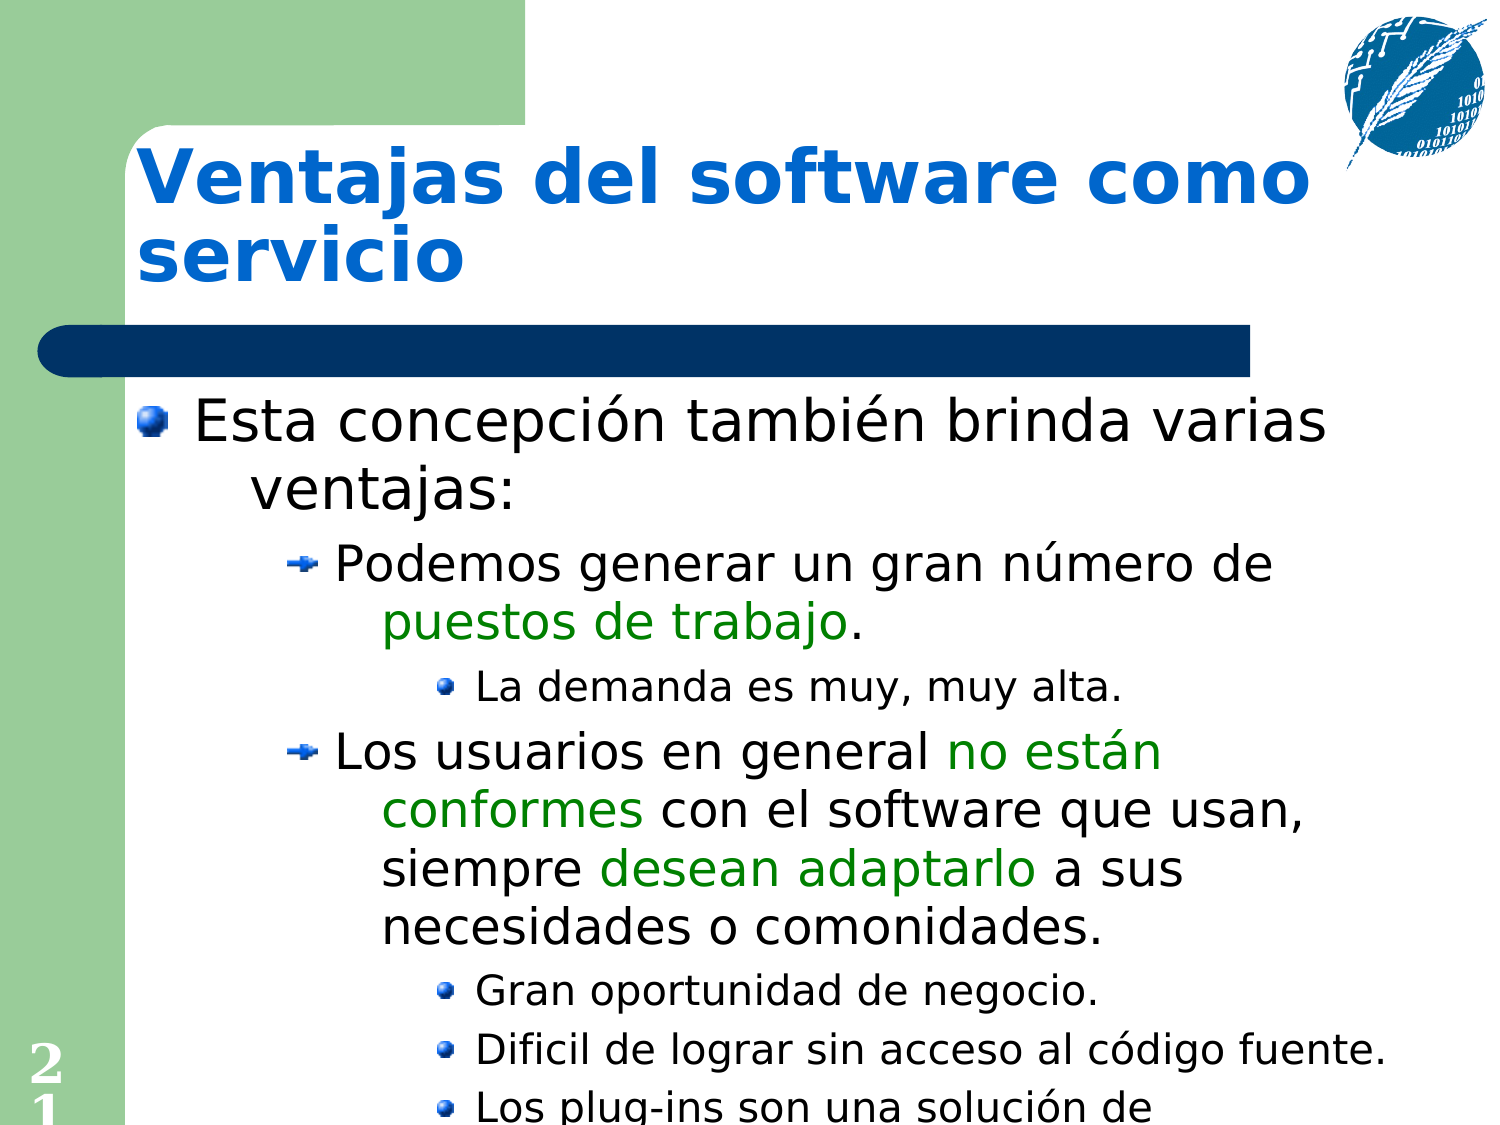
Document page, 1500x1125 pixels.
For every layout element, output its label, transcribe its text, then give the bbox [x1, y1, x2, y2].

picture [1427, 138, 1431, 148]
picture [1433, 139, 1440, 147]
picture [1416, 140, 1425, 149]
title Ventajas del software como servicio [136, 135, 1414, 302]
picture [1341, 15, 1487, 172]
list Esta concepción también brinda varias ventajas: Podemos generar un gran número de puestos de trabajo. La demanda es muy, muy alta. Los usuarios en general no están conformes con el software que usan, siempre desean adaptarlo a sus necesidades o comonidades. Gran oportunidad de negocio. Dificil de lograr sin acceso al código fuente. Los plug-ins son una solución de compromiso. [137, 387, 1400, 1075]
picture [437, 1100, 454, 1117]
picture [1436, 127, 1450, 136]
